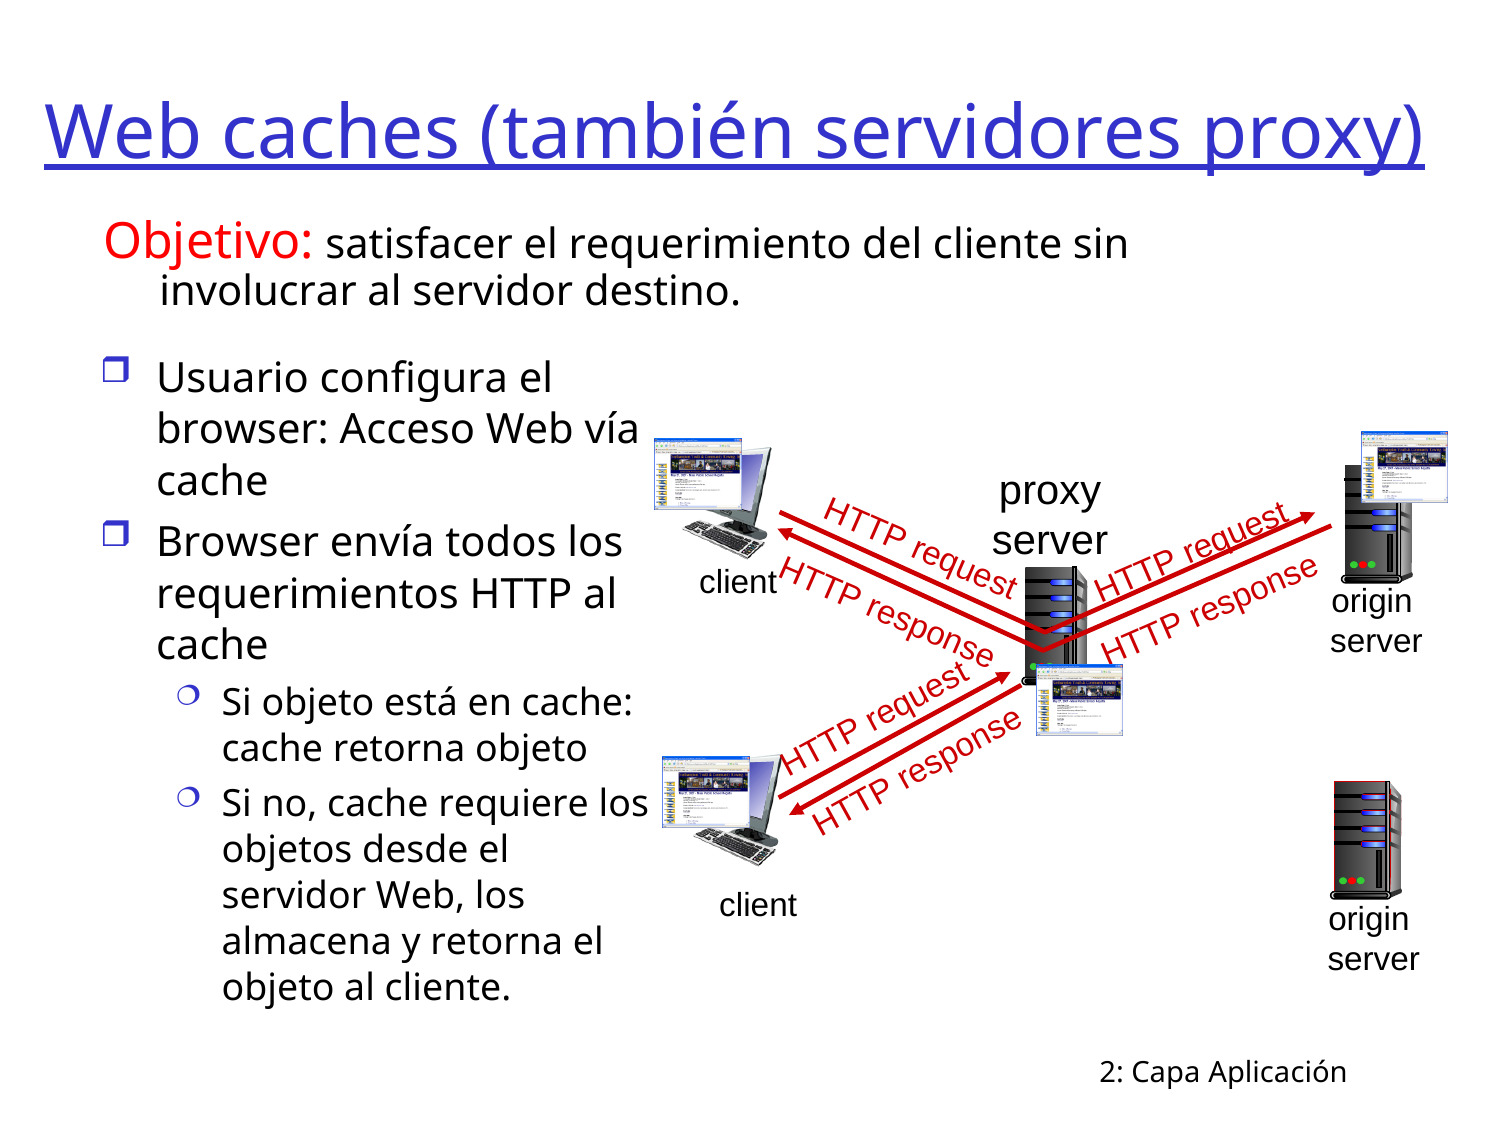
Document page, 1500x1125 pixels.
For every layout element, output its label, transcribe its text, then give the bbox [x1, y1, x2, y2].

text_box [1345, 465, 1413, 571]
picture [668, 749, 785, 875]
text_box [1022, 639, 1087, 685]
picture [668, 438, 774, 568]
text_box HTTP response [787, 681, 1036, 857]
text_box HTTP response [756, 533, 1020, 689]
text_box Objetivo: satisfacer el requerimiento del cliente sin involucrar al servidor destino. [88, 225, 1270, 323]
text_box HTTP response [1077, 529, 1341, 676]
text_box HTTP request [1070, 476, 1310, 623]
text_box HTTP request [755, 657, 989, 798]
text_box client [684, 552, 793, 608]
text_box client [704, 875, 813, 932]
text_box HTTP request [802, 474, 1042, 621]
text_box origin server [1315, 571, 1438, 667]
text_box [750, 761, 771, 819]
text_box [742, 454, 764, 512]
text_box origin server [1312, 889, 1435, 985]
picture [1361, 431, 1448, 503]
text_box [1330, 781, 1402, 899]
title Web caches (también servidores proxy) [29, 37, 1459, 225]
text_box [1025, 617, 1088, 647]
picture [1036, 664, 1123, 736]
text_box [1025, 571, 1087, 629]
list Usuario configura el browser: Acceso Web vía cache Browser envía todos los requerimientos HTTP al cache Si objeto está en cache: cache retorna objeto Si no, cache requiere los objetos desde el servidor Web, los almacena y retorna el objeto al cliente. [85, 343, 668, 962]
text_box proxy server [977, 455, 1124, 571]
